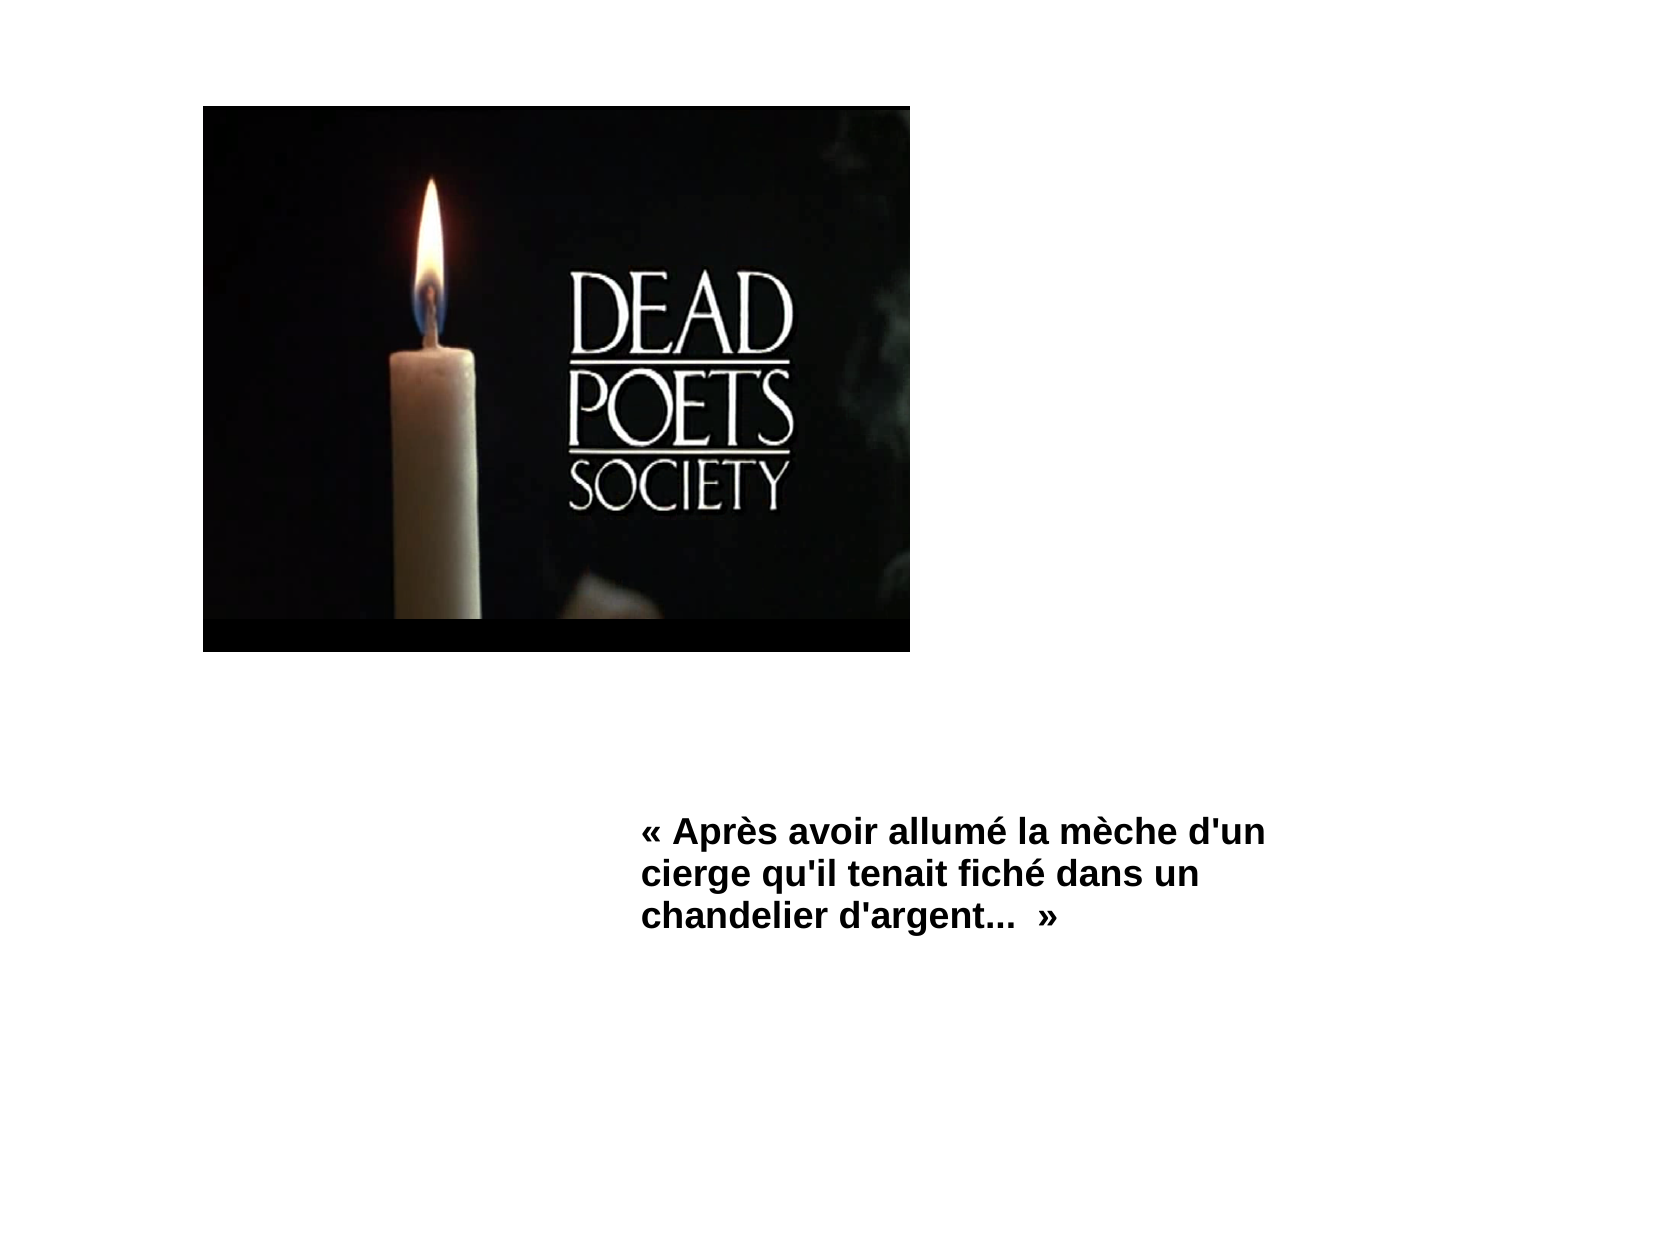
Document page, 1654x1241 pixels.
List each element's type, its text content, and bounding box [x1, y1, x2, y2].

picture [203, 106, 910, 652]
text_box « Après avoir allumé la mèche d'un cierge qu'il tenait fiché dans un chandelier d'argent... » [625, 803, 1371, 948]
